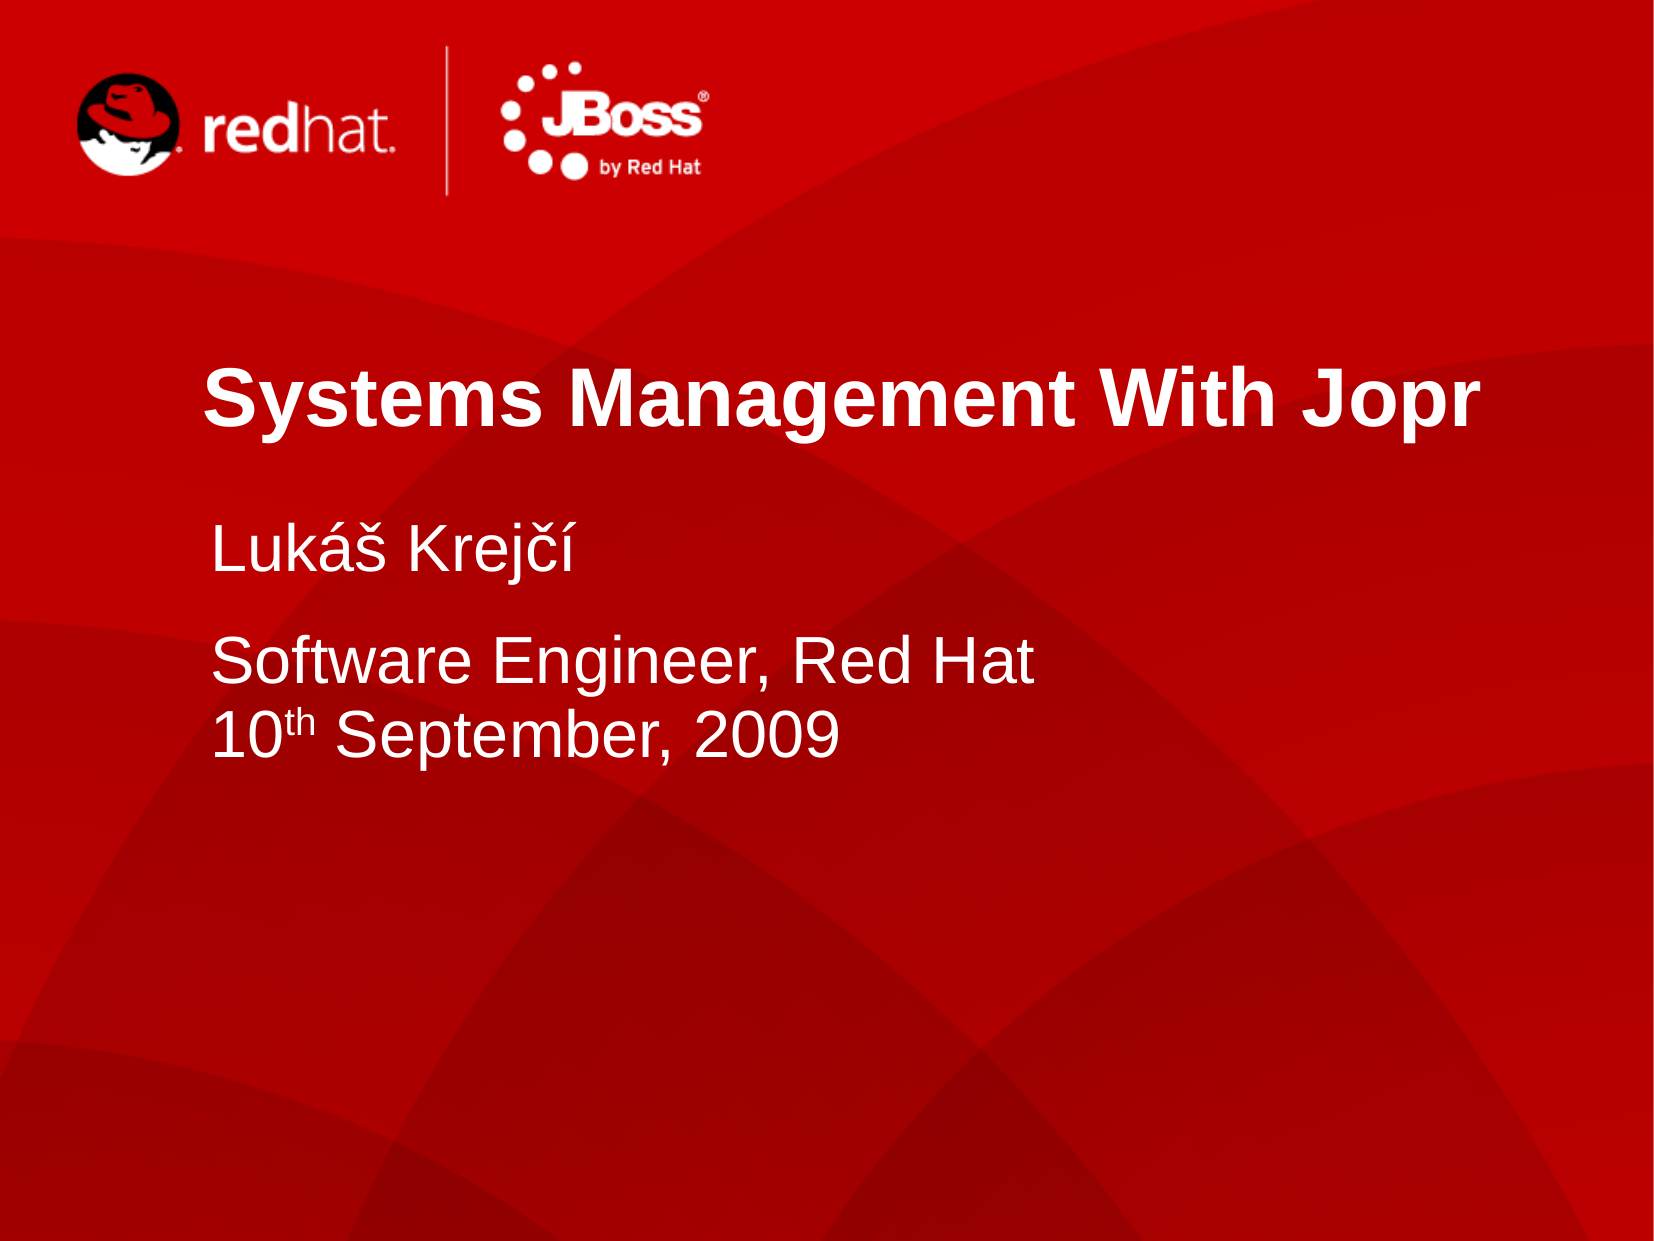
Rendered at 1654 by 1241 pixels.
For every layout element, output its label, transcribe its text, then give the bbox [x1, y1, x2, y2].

text_box Lukáš Krejčí Software Engineer, Red Hat 10th September, 2009 [195, 465, 1276, 745]
picture [0, 0, 1654, 1241]
text_box Systems Management With Jopr [187, 297, 1613, 518]
